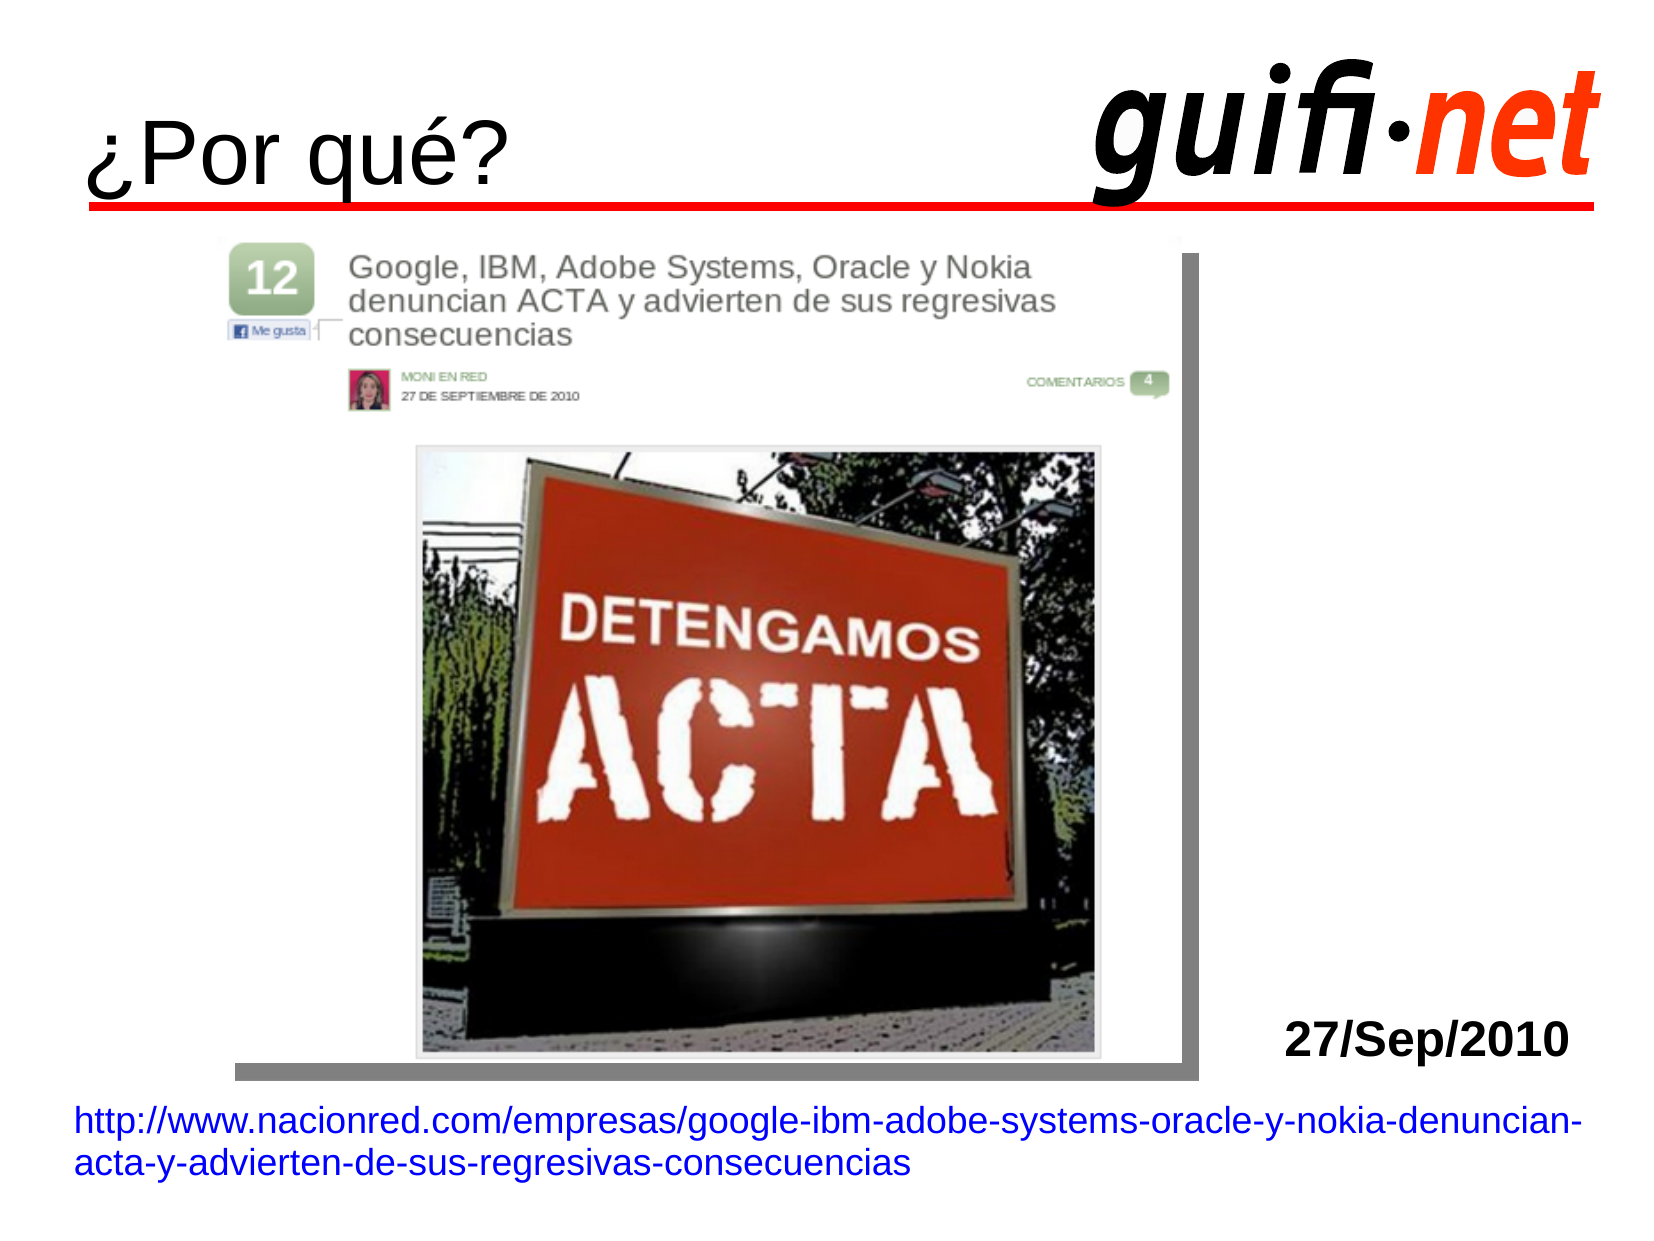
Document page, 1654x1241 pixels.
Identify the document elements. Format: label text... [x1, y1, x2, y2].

text_box http://www.nacionred.com/empresas/google-ibm-adobe-systems-oracle-y-nokia-denuncian-acta-y-advierten-de-sus-regresivas-consecuencias [59, 1092, 1625, 1192]
picture [217, 236, 1182, 1063]
title ¿Por qué? [82, 49, 1571, 257]
text_box 27/Sep/2010 [1269, 1003, 1654, 1075]
